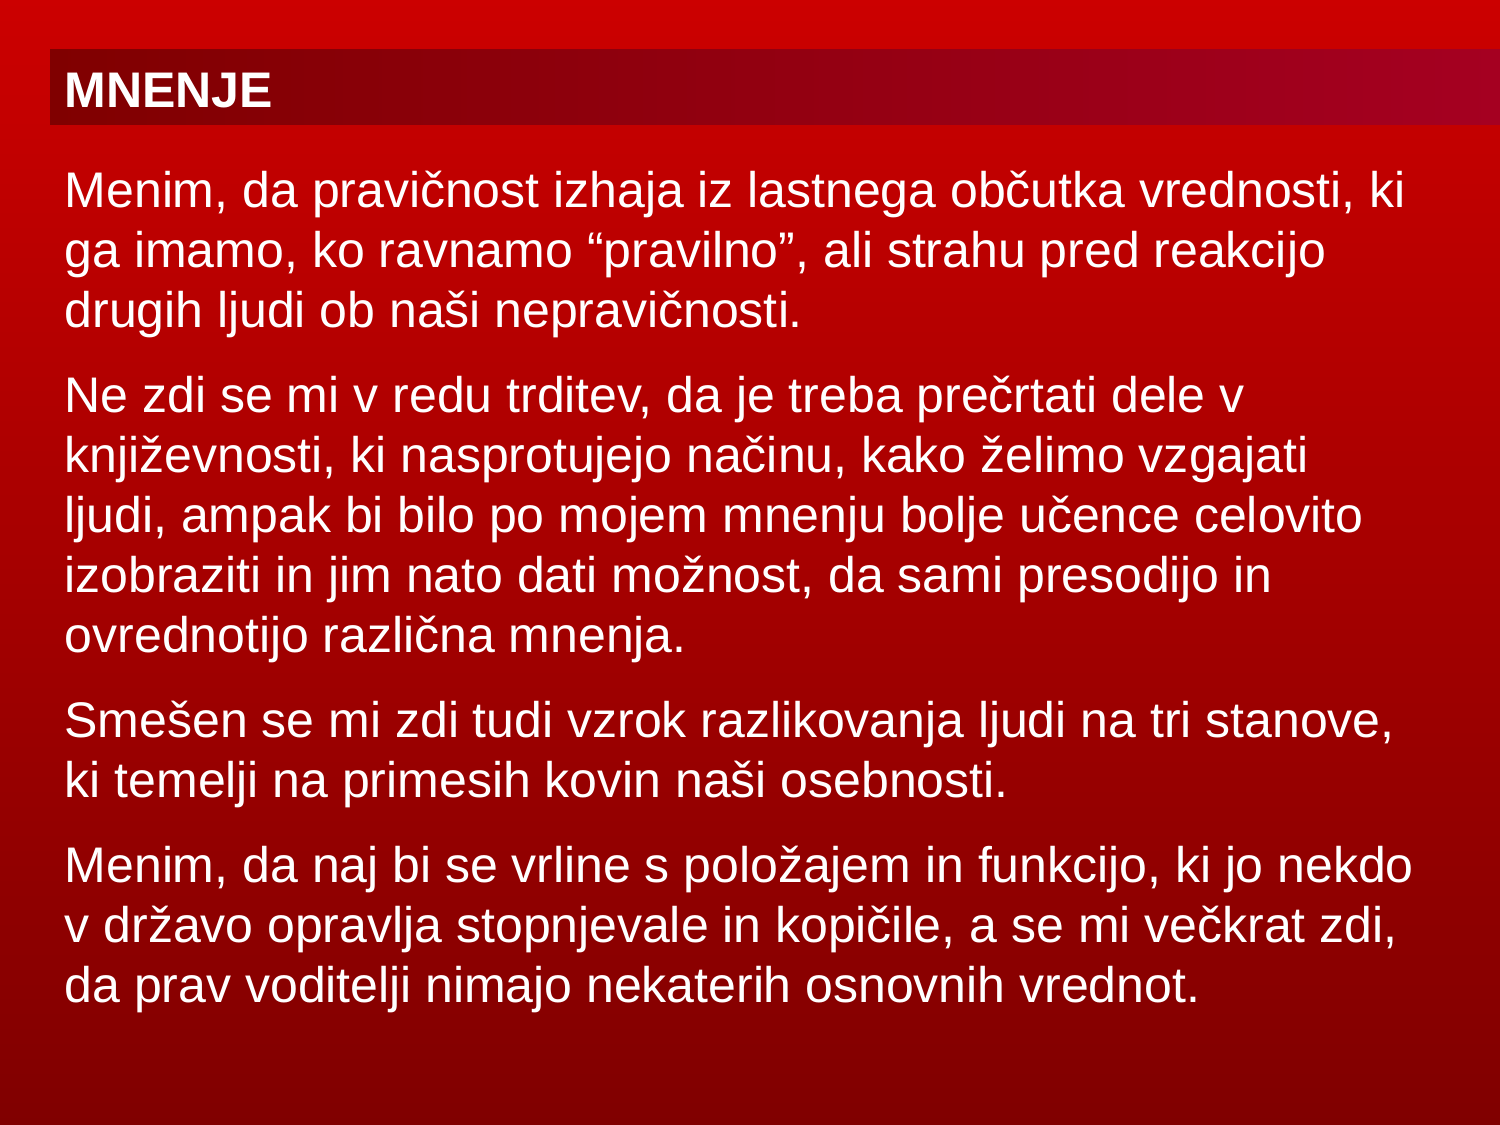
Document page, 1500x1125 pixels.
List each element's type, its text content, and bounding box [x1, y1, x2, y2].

text_box MNENJE [50, 49, 1500, 125]
text_box Menim, da pravičnost izhaja iz lastnega občutka vrednosti, ki ga imamo, ko ravnamo “pravilno”, ali strahu pred reakcijo drugih ljudi ob naši nepravičnosti. Ne zdi se mi v redu trditev, da je treba prečrtati dele v književnosti, ki nasprotujejo načinu, kako želimo vzgajati ljudi, ampak bi bilo po mojem mnenju bolje učence celovito izobraziti in jim nato dati možnost, da sami presodijo in ovrednotijo različna mnenja. Smešen se mi zdi tudi vzrok razlikovanja ljudi na tri stanove, ki temelji na primesih kovin naši osebnosti. Menim, da naj bi se vrline s položajem in funkcijo, ki jo nekdo v državo opravlja stopnjevale in kopičile, a se mi večkrat zdi, da prav voditelji nimajo nekaterih osnovnih vrednot. [50, 149, 1438, 1020]
